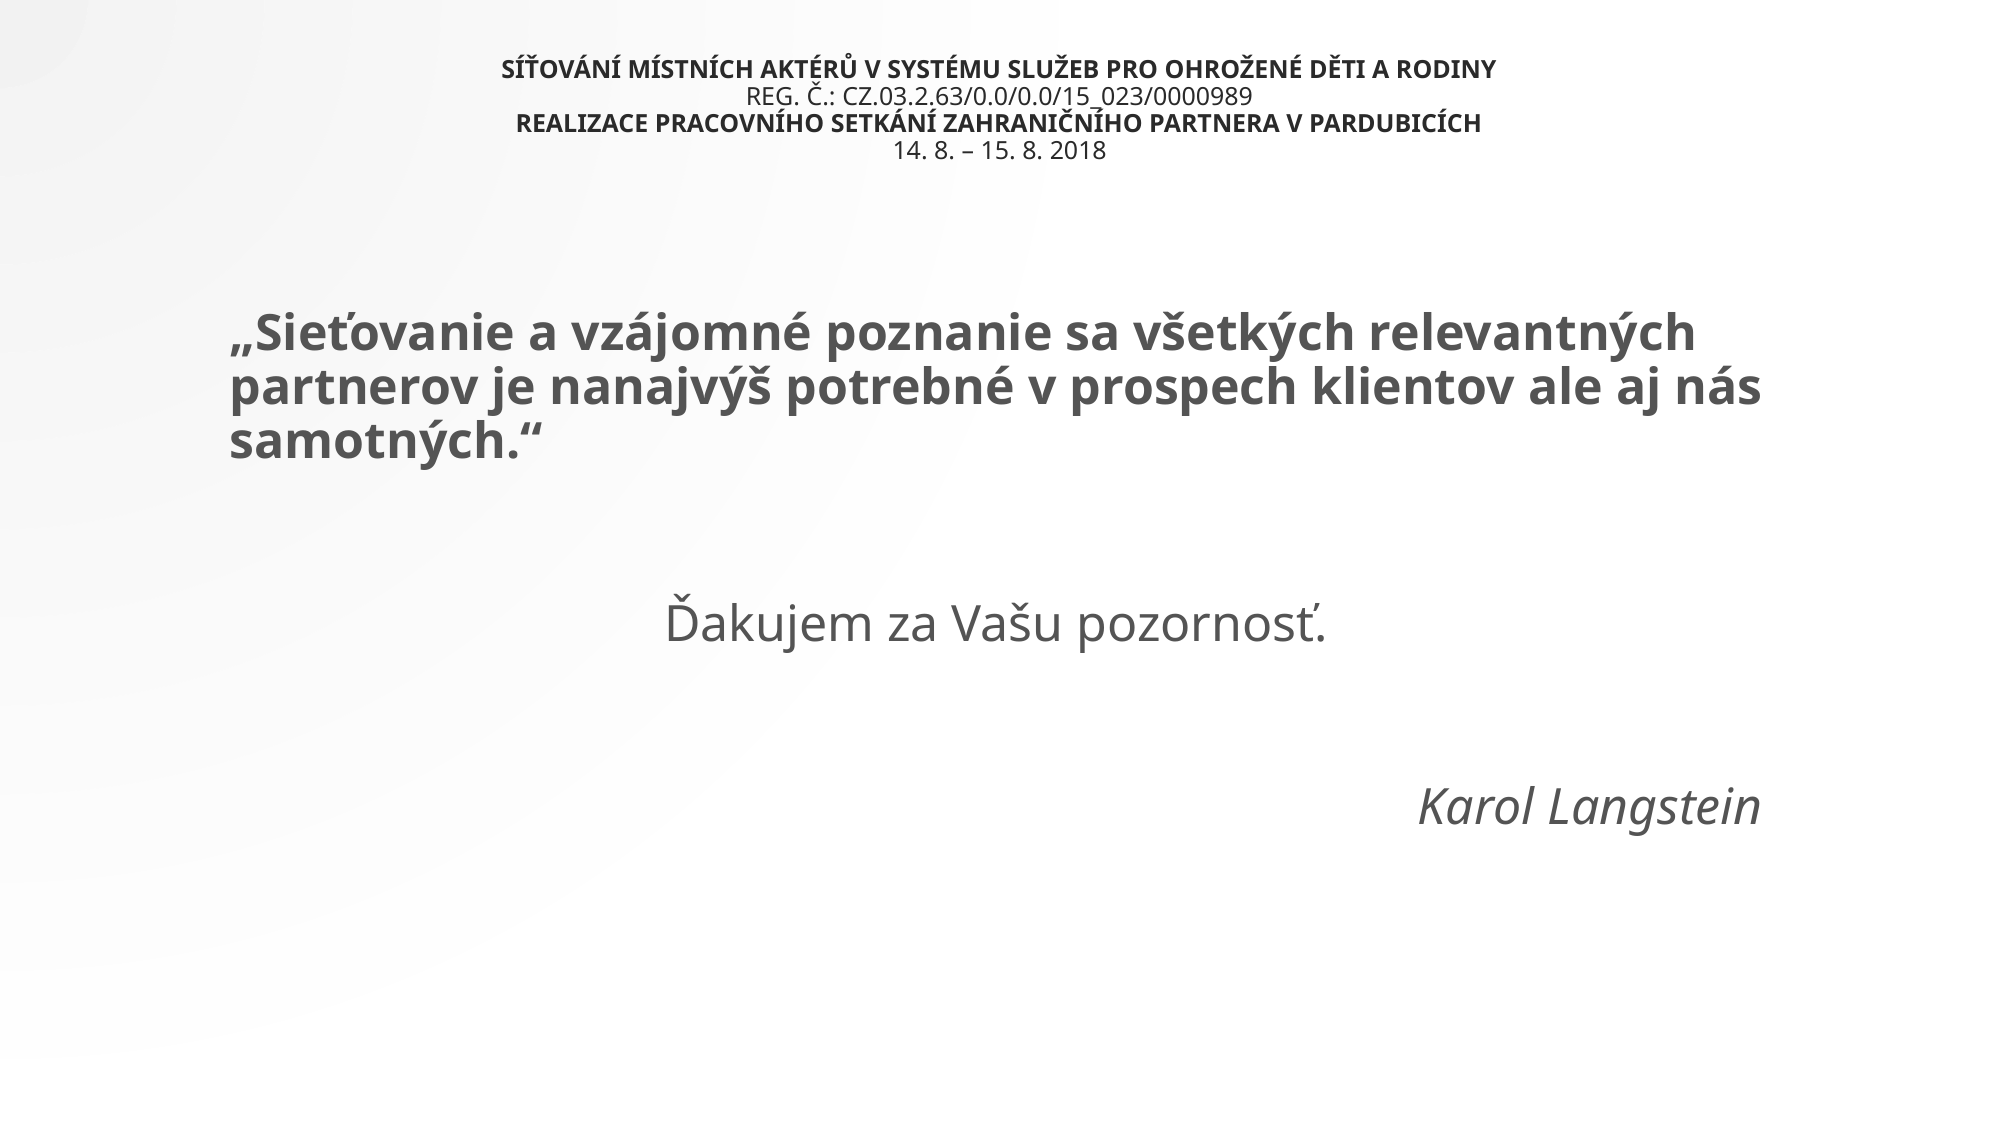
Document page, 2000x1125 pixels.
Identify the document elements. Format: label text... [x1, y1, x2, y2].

title Síťování místních aktérů v systému služeb pro ohrožené děti a rodiny reg. č.: CZ.03.2.63/0.0/0.0/15_023/0000989 Realizace pracovního setkání zahraničního partnera v Pardubicích 14. 8. – 15. 8. 2018 [199, 45, 1800, 173]
list „Sieťovanie a vzájomné poznanie sa všetkých relevantných partnerov je nanajvýš potrebné v prospech klientov ale aj nás samotných.“ Ďakujem za Vašu pozornosť. Karol Langstein [199, 299, 1800, 1013]
